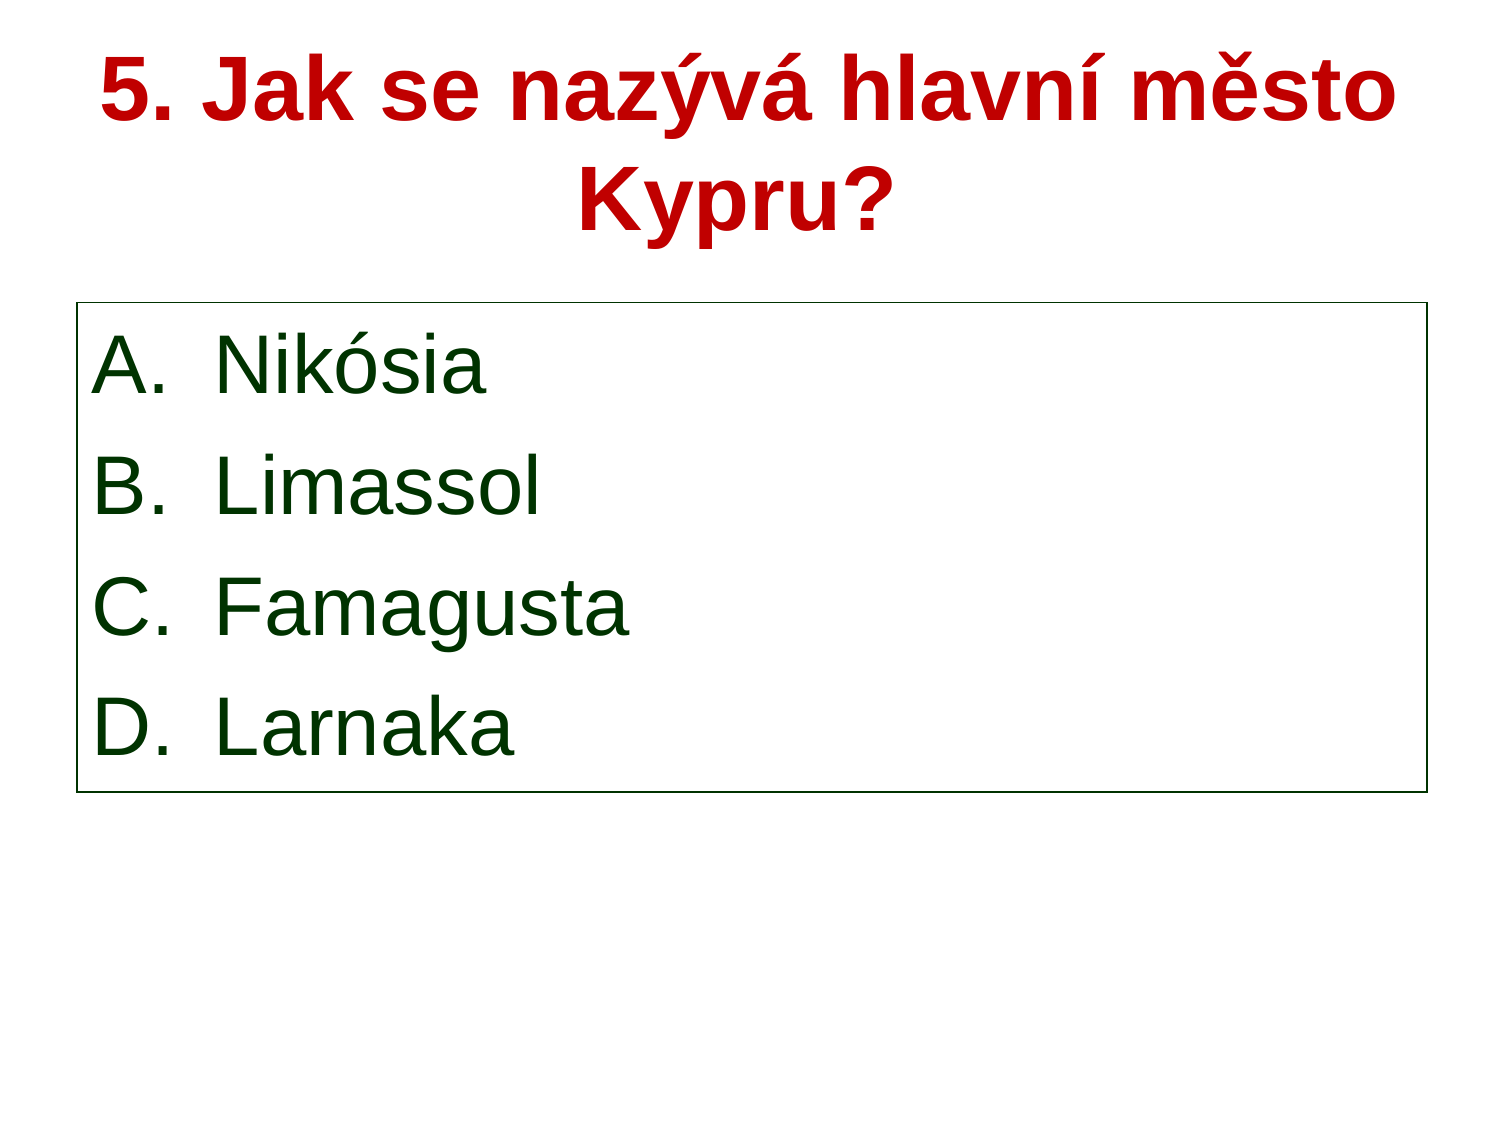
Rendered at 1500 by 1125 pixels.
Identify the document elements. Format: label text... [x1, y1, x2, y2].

title 5. Jak se nazývá hlavní město Kypru? [75, 21, 1426, 257]
list Nikósia Limassol Famagusta Larnaka [76, 302, 1427, 792]
